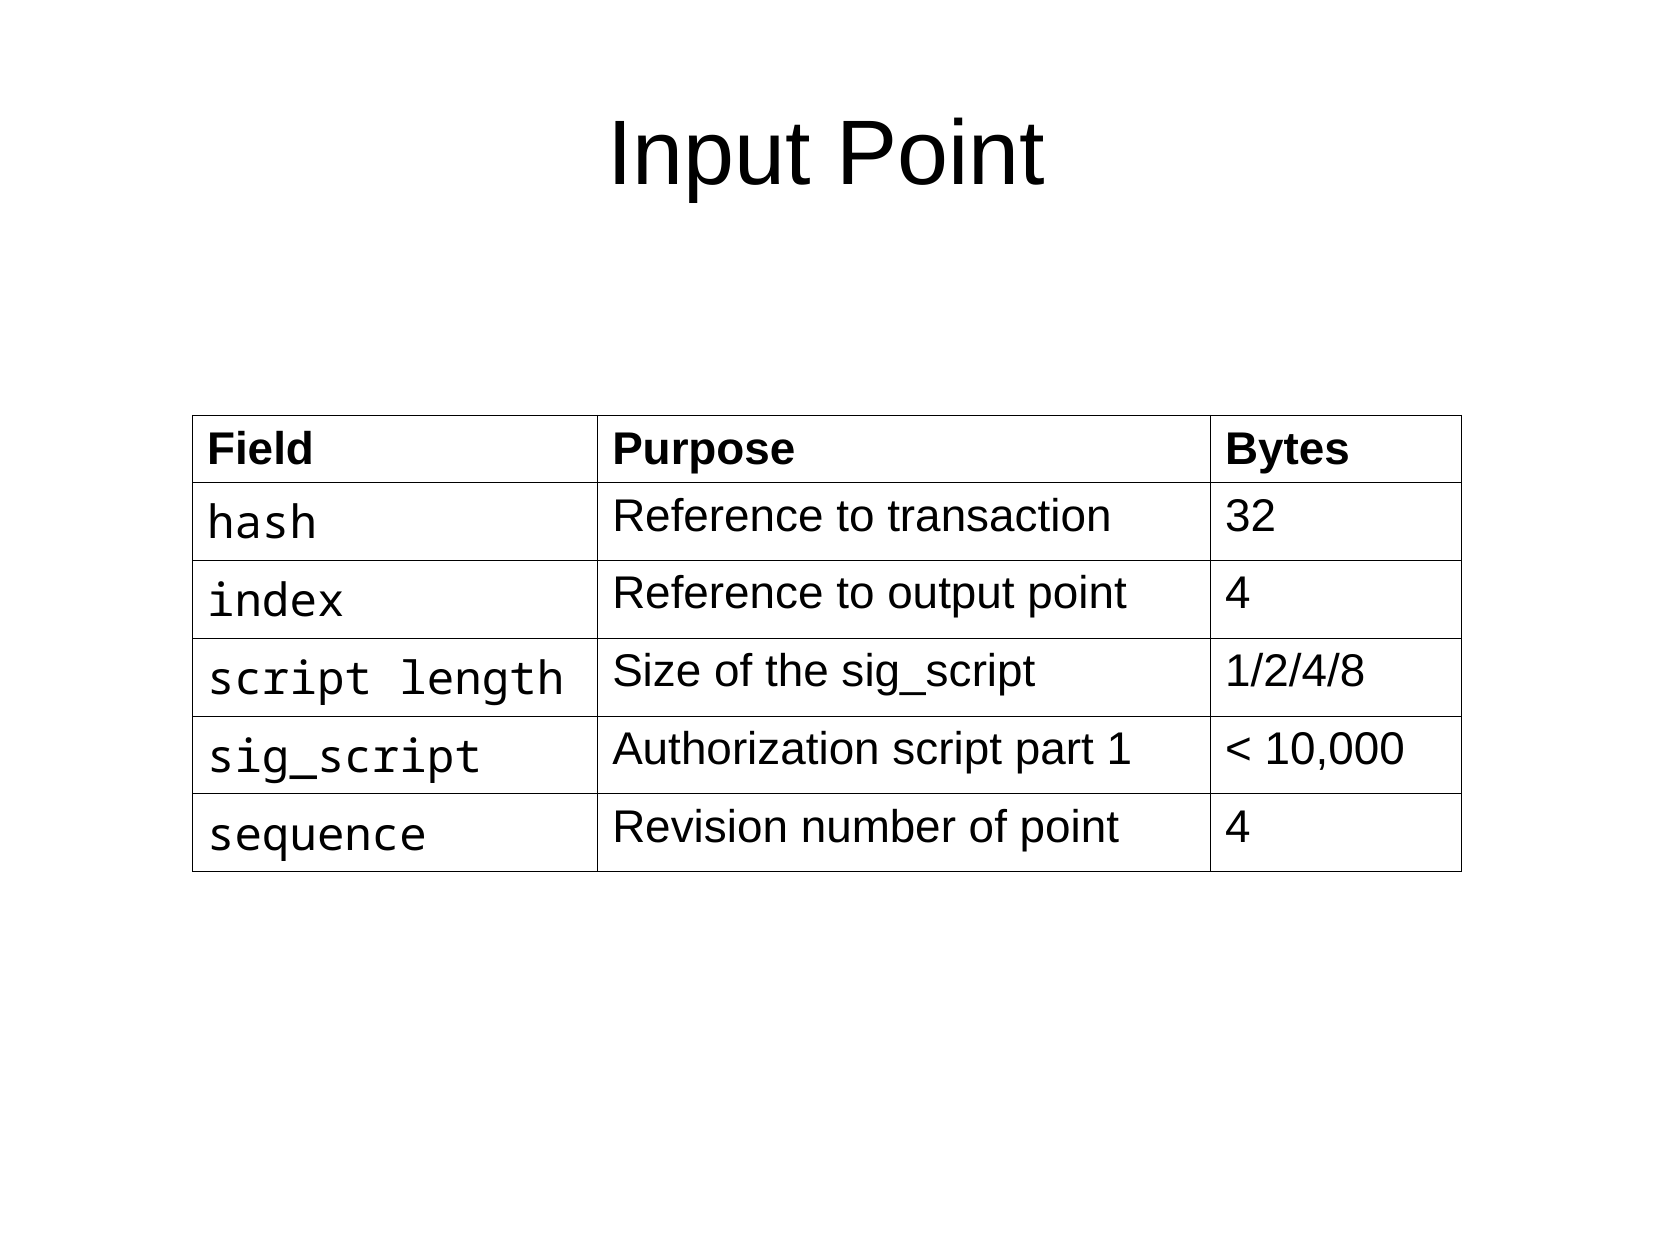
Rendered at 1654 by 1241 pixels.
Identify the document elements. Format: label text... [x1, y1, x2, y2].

table_cell sequence [193, 794, 597, 871]
table_header Purpose [598, 416, 1210, 482]
table_cell 32 [1211, 483, 1461, 560]
table_cell 1/2/4/8 [1211, 639, 1461, 716]
table_cell sig_script [193, 717, 597, 793]
table_cell Size of the sig_script [598, 639, 1210, 716]
title Input Point [82, 56, 1571, 250]
table_cell hash [193, 483, 597, 560]
table_cell 4 [1211, 794, 1461, 871]
table_header Bytes [1211, 416, 1461, 482]
table_cell Reference to output point [598, 561, 1210, 638]
table_cell Revision number of point [598, 794, 1210, 871]
table_cell 4 [1211, 561, 1461, 638]
table_cell < 10,000 [1211, 717, 1461, 793]
table_header Field [193, 416, 597, 482]
table_cell index [193, 561, 597, 638]
table_cell Authorization script part 1 [598, 717, 1210, 793]
table_cell Reference to transaction [598, 483, 1210, 560]
table_cell script length [193, 639, 597, 716]
